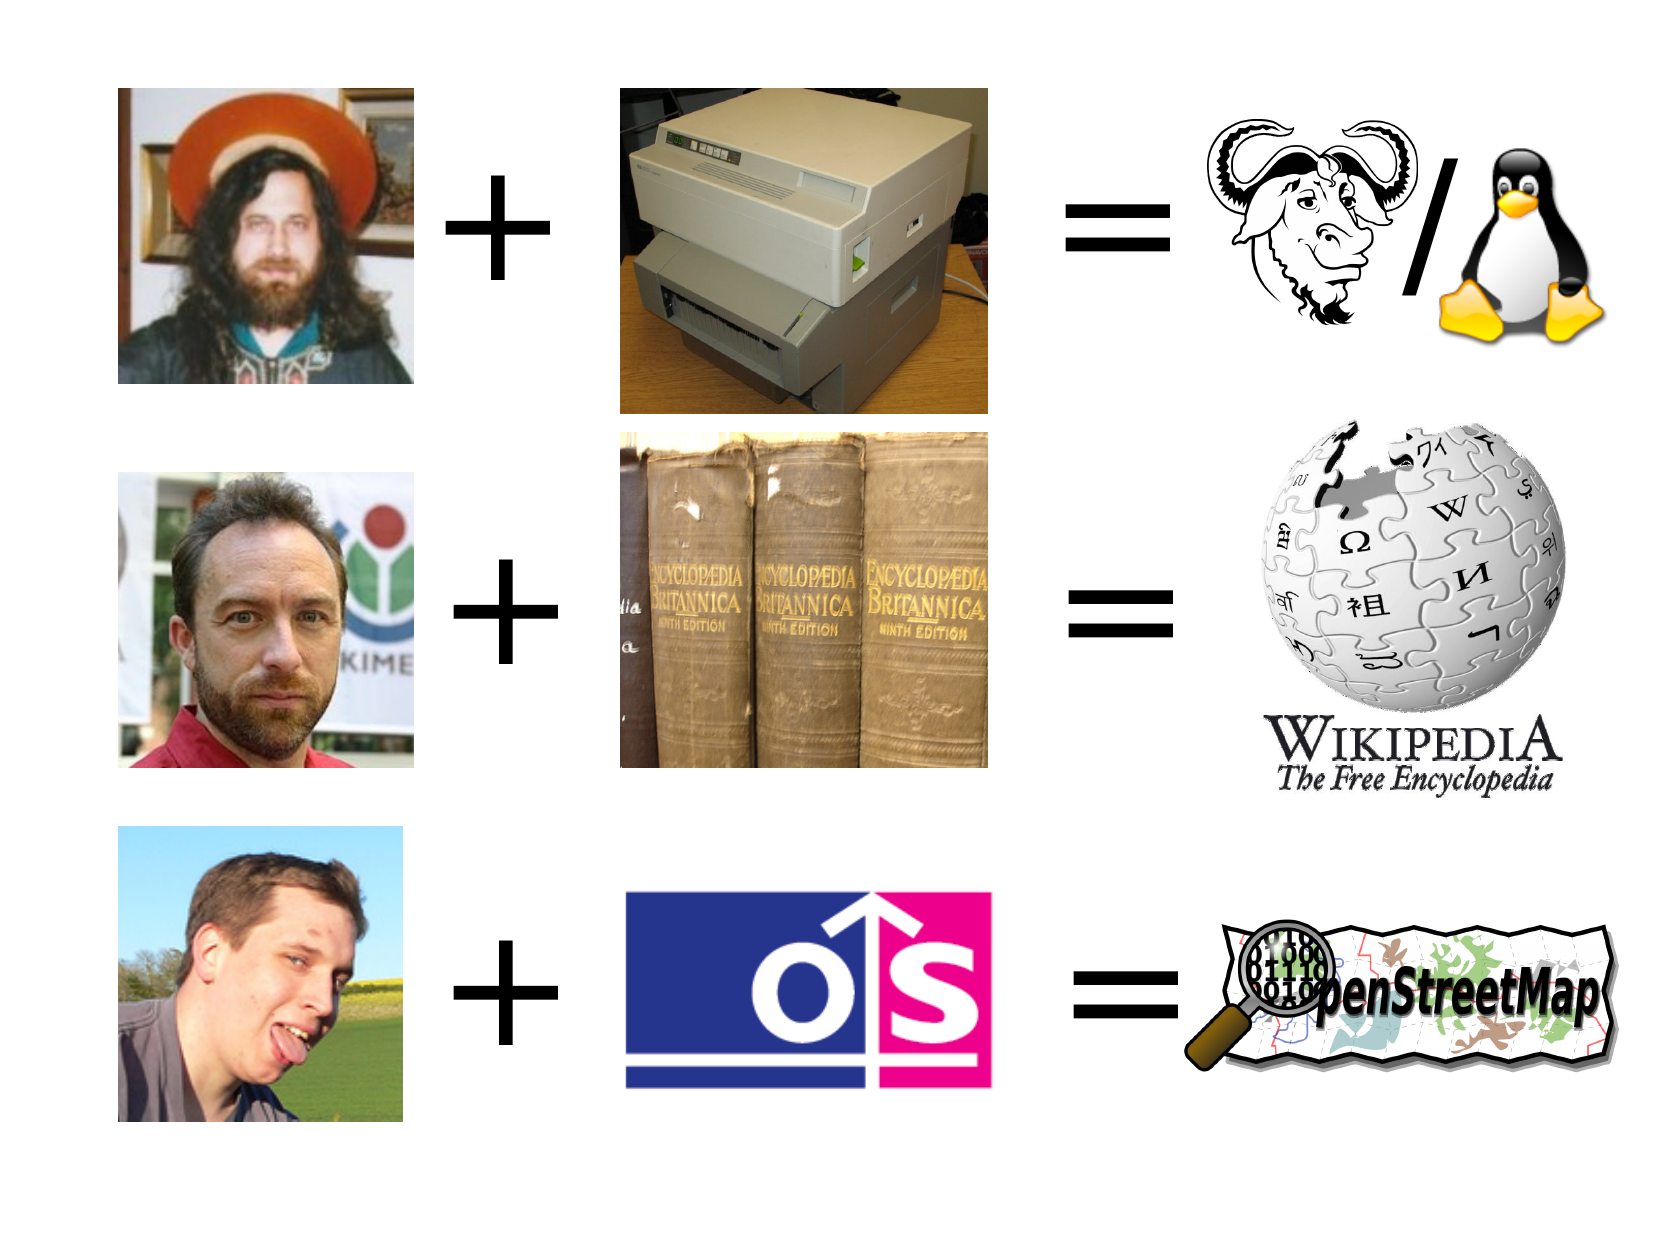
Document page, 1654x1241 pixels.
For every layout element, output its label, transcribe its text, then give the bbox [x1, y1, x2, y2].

text_box = [1036, 504, 1206, 713]
picture [620, 432, 988, 768]
picture [1258, 417, 1569, 798]
picture [118, 88, 414, 384]
picture [118, 826, 403, 1123]
picture [1424, 147, 1625, 348]
text_box + [414, 118, 583, 327]
picture [118, 472, 414, 768]
text_box + [421, 501, 591, 711]
picture [620, 88, 988, 414]
text_box = [1033, 118, 1203, 327]
text_box = [1041, 885, 1211, 1095]
picture [1207, 119, 1418, 325]
picture [620, 885, 999, 1097]
text_box / [1387, 118, 1474, 327]
text_box + [421, 883, 591, 1093]
picture [1181, 915, 1654, 1074]
